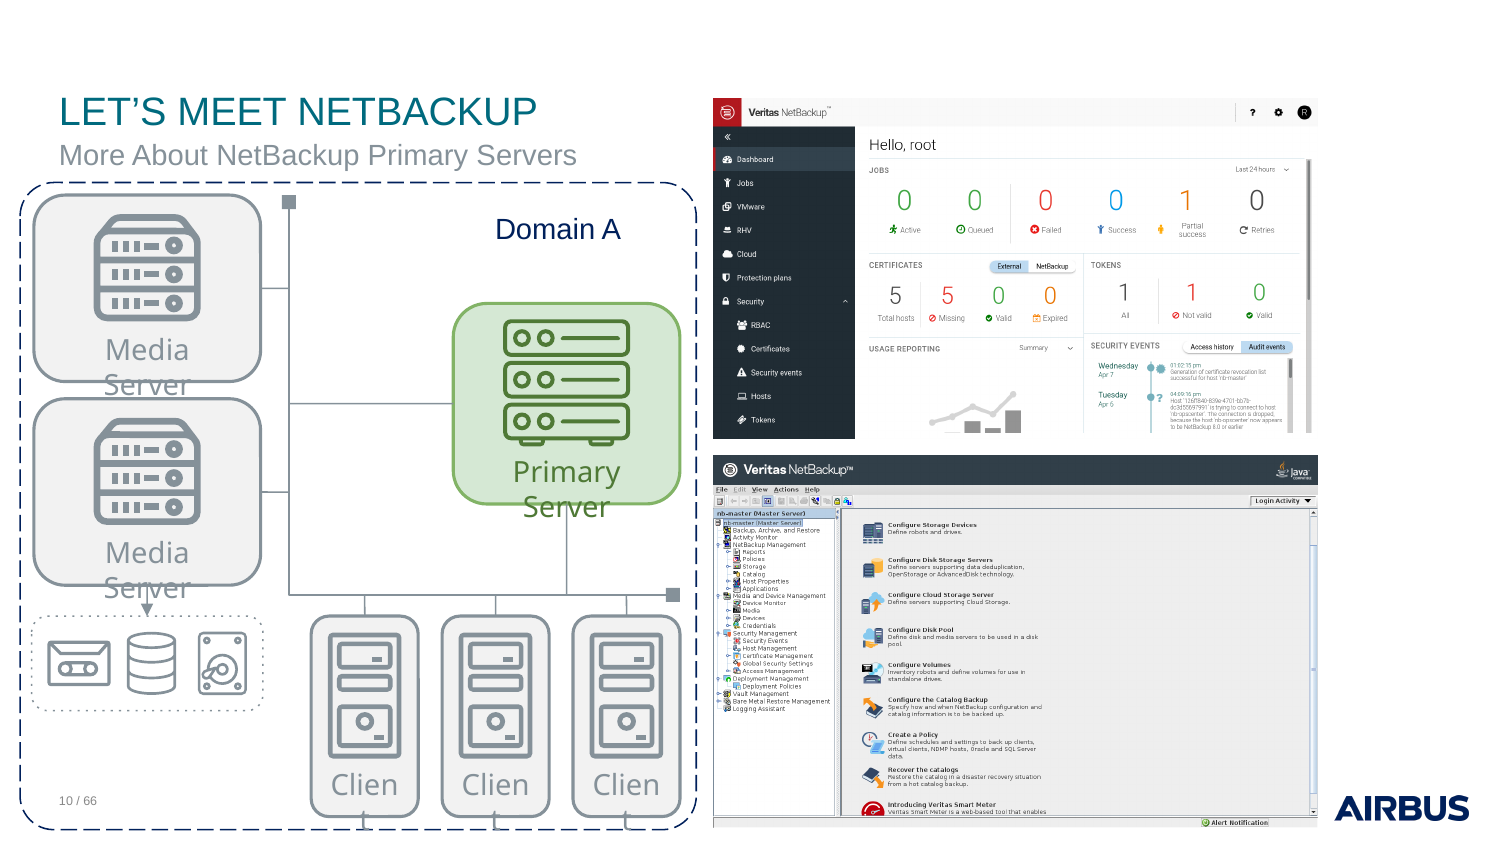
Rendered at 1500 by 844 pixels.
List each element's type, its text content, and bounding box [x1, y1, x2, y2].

text_box [47, 640, 111, 687]
text_box [197, 631, 247, 696]
text_box Media Server [43, 519, 252, 620]
text_box [453, 303, 680, 447]
text_box Client [572, 750, 680, 844]
text_box Client [311, 750, 419, 844]
text_box [281, 195, 296, 210]
text_box [33, 398, 261, 577]
picture [1334, 795, 1469, 821]
text_box Domain A [302, 195, 637, 261]
picture [713, 455, 1318, 828]
text_box [311, 616, 419, 750]
title LET’S MEET NETBACKUP More About NetBackup Primary Servers [58, 80, 1441, 192]
text_box [33, 195, 261, 373]
picture [713, 98, 1318, 439]
text_box [665, 587, 680, 602]
text_box Primary Server [453, 438, 680, 539]
text_box [442, 616, 550, 750]
text_box [126, 631, 177, 695]
text_box [572, 616, 681, 799]
text_box Client [442, 750, 550, 844]
text_box Media Server [43, 315, 252, 407]
